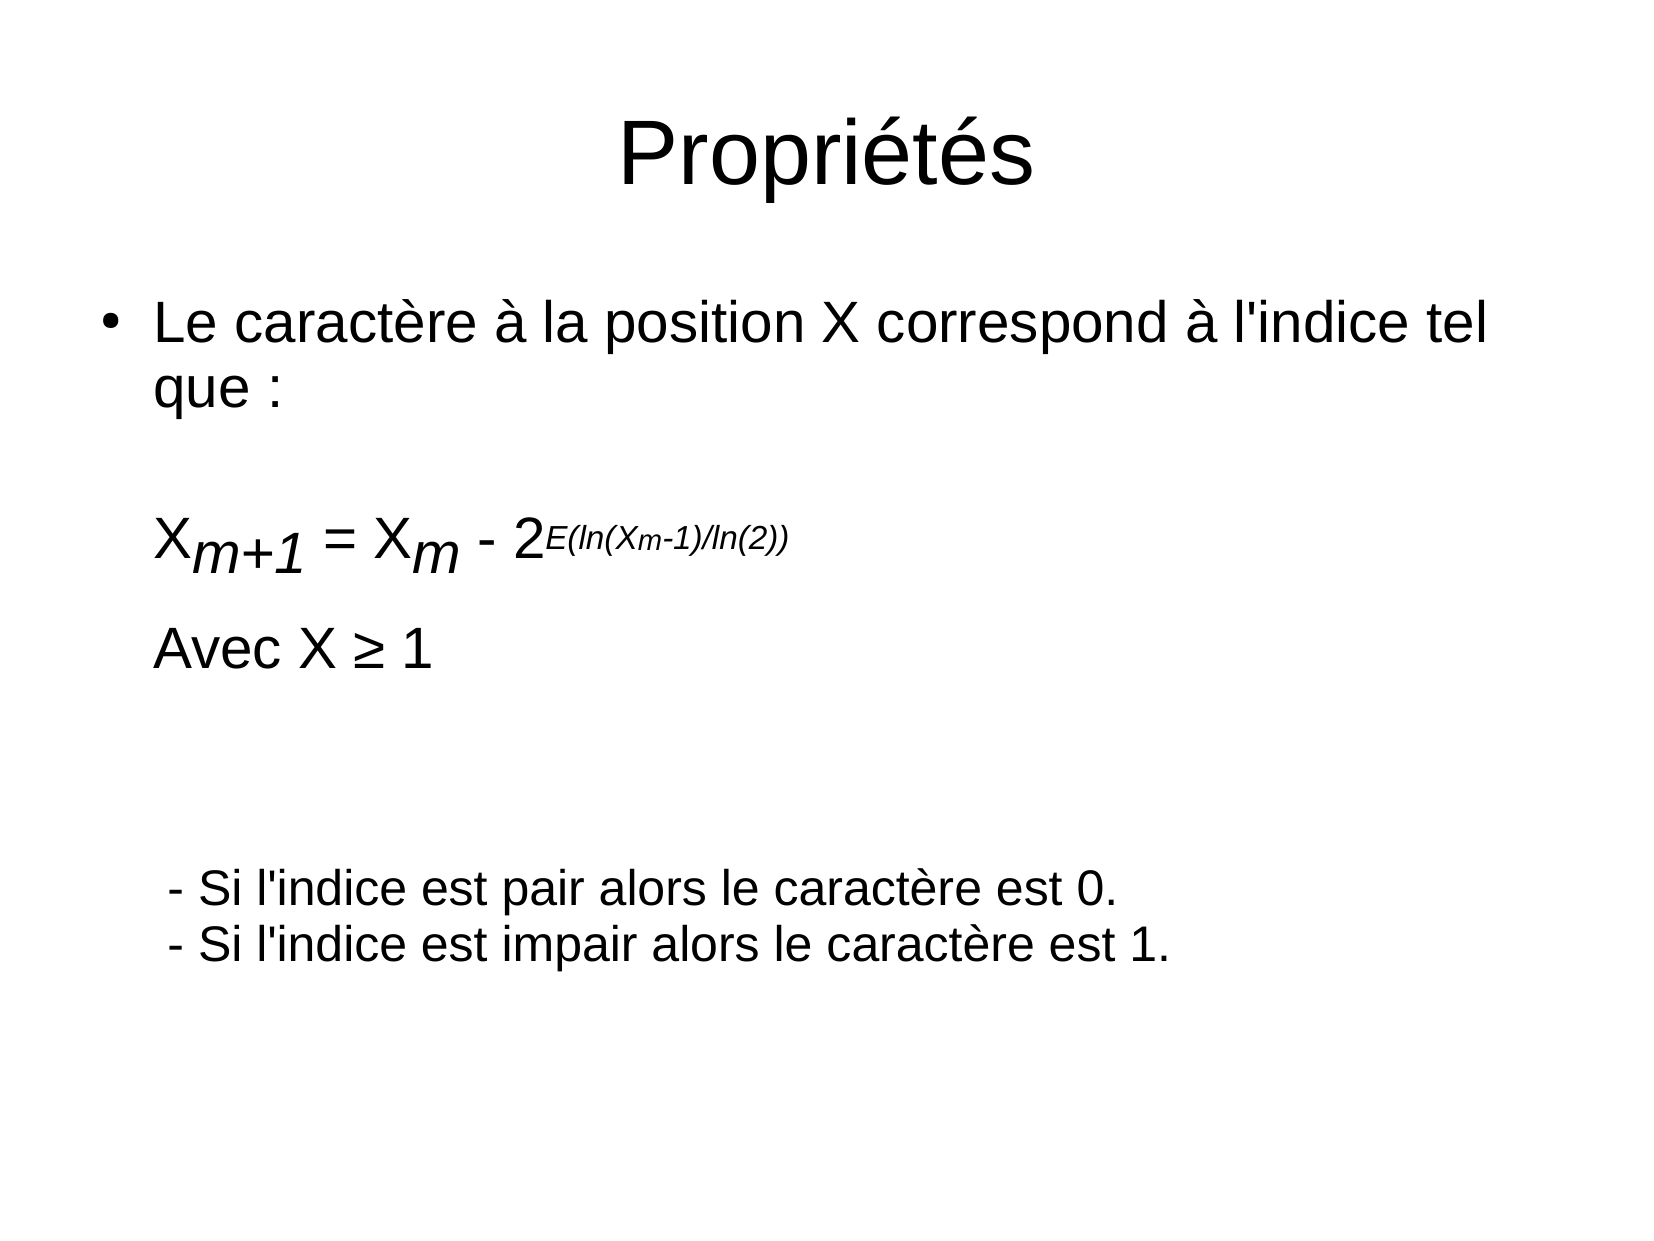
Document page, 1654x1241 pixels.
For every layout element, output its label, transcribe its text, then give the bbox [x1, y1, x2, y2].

title Propriétés [82, 49, 1571, 257]
list Le caractère à la position X correspond à l'indice tel que : Xm+1 = Xm - 2E(ln(Xm-1)/ln(2)) Avec X ≥ 1 - Si l'indice est pair alors le caractère est 0. - Si l'indice est impair alors le caractère est 1. [82, 290, 1571, 1109]
